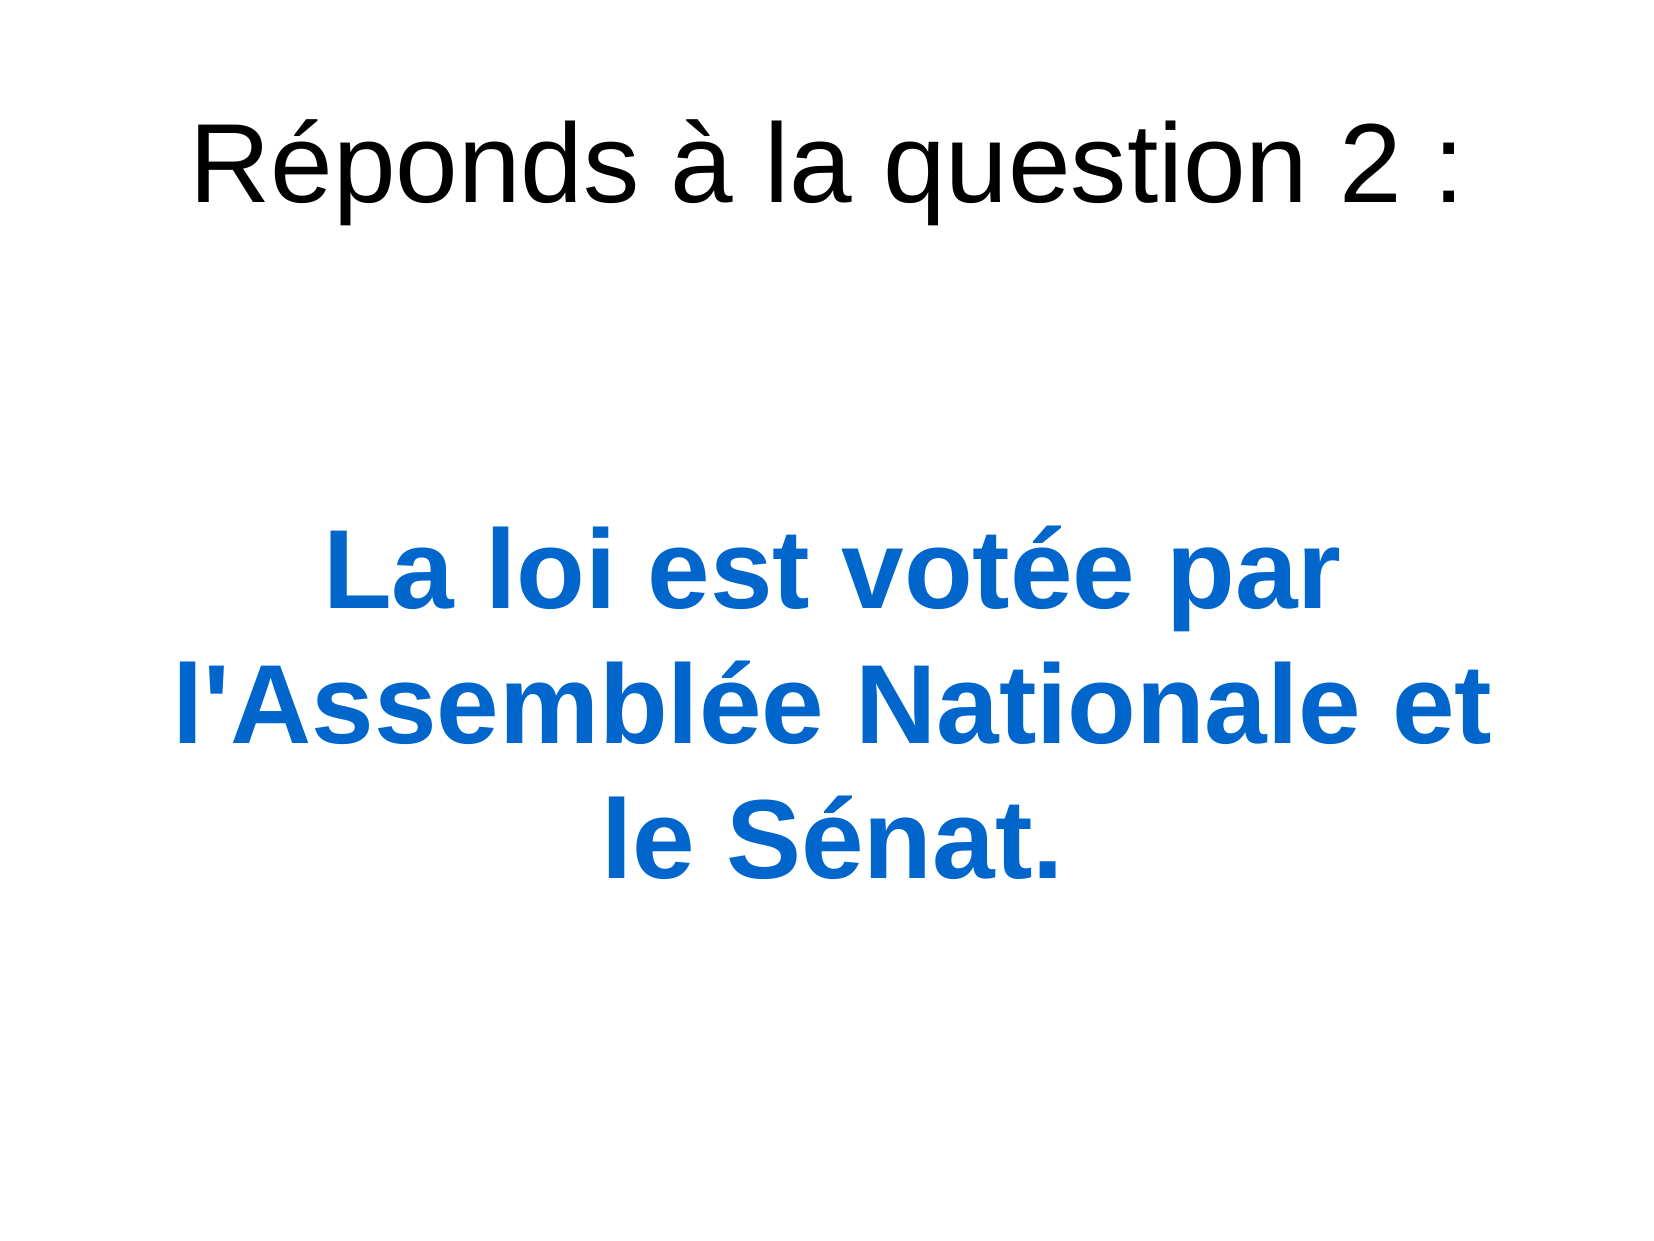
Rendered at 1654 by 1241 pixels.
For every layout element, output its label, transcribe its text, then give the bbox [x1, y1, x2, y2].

title Réponds à la question 2 : [0, 89, 1654, 227]
title La loi est votée par l'Assemblée Nationale et le Sénat. [141, 493, 1524, 903]
